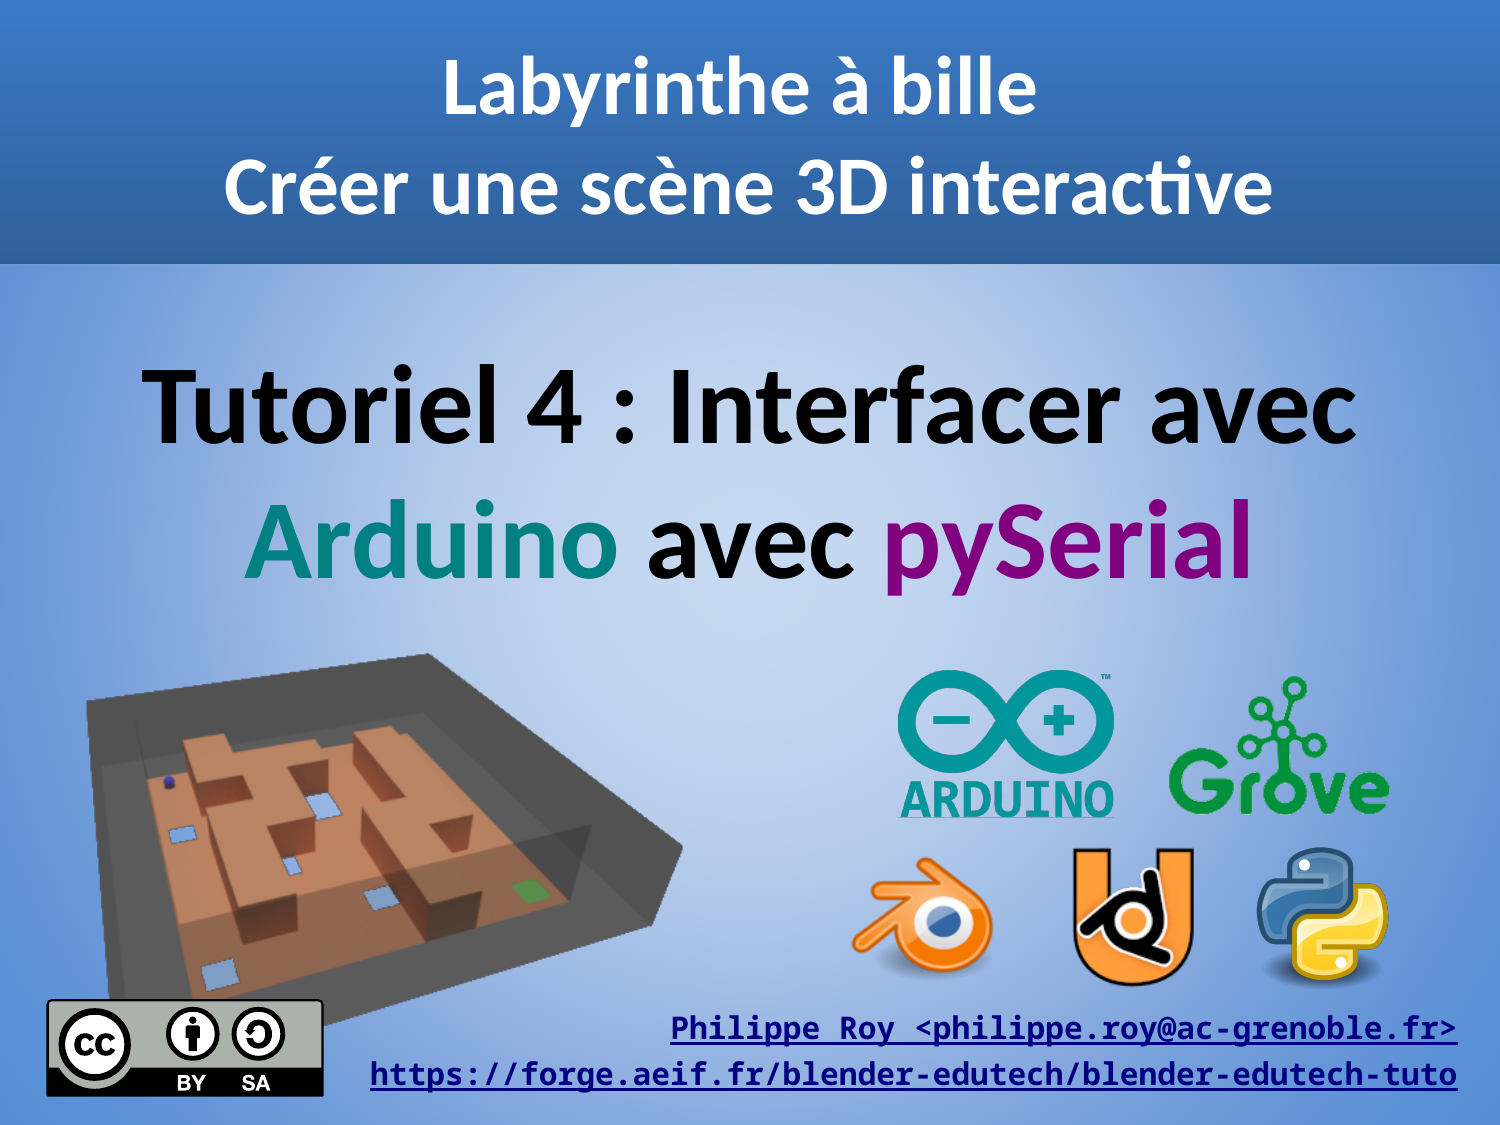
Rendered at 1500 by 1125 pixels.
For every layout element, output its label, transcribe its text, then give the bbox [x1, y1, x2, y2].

text_box Philippe Roy <philippe.roy@ac-grenoble.fr> [338, 1004, 1473, 1051]
subtitle Tutoriel 4 : Interfacer avec Arduino avec pySerial [0, 323, 1500, 626]
picture [0, 264, 1500, 323]
picture [0, 626, 1500, 1125]
title Labyrinthe à bille Créer une scène 3D interactive [0, 0, 1500, 264]
text_box https://forge.aeif.fr/blender-edutech/blender-edutech-tuto [338, 1051, 1473, 1097]
